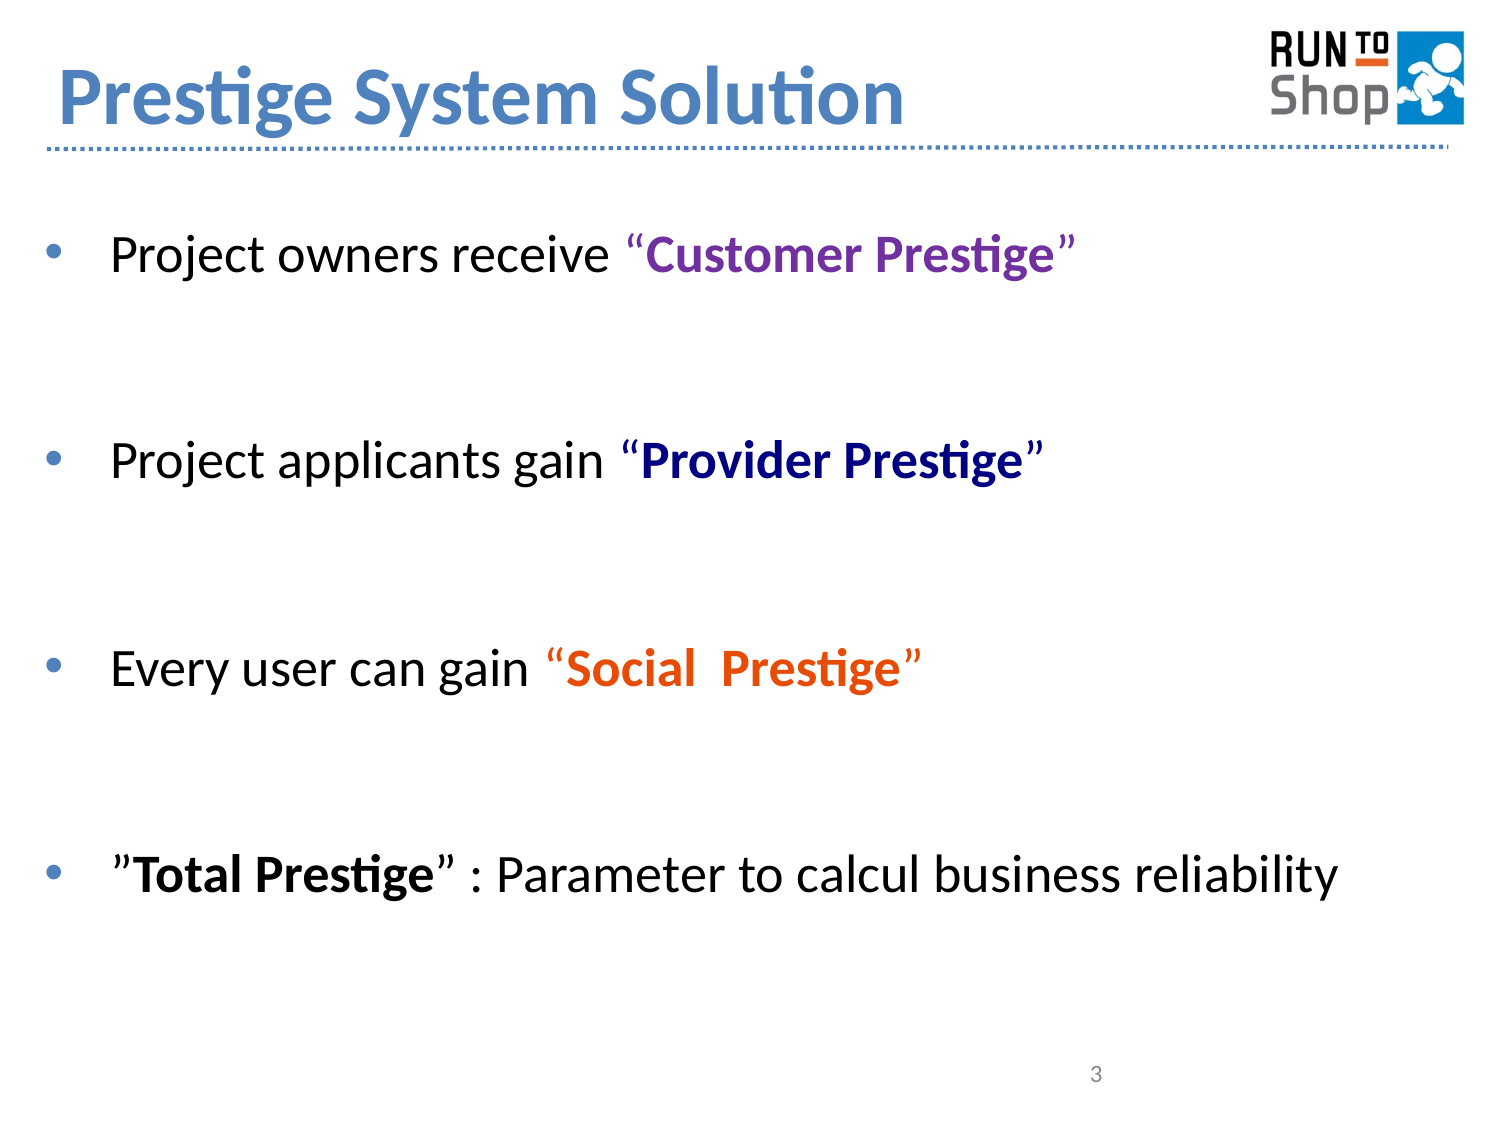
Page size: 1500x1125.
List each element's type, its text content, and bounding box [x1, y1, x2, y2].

text_box Prestige System Solution [58, 41, 1442, 136]
text_box Project owners receive “Customer Prestige” Project applicants gain “Provider Prestige” Every user can gain “Social Prestige” ”Total Prestige” : Parameter to calcul business reliability [29, 184, 1500, 1080]
picture [1269, 30, 1465, 126]
